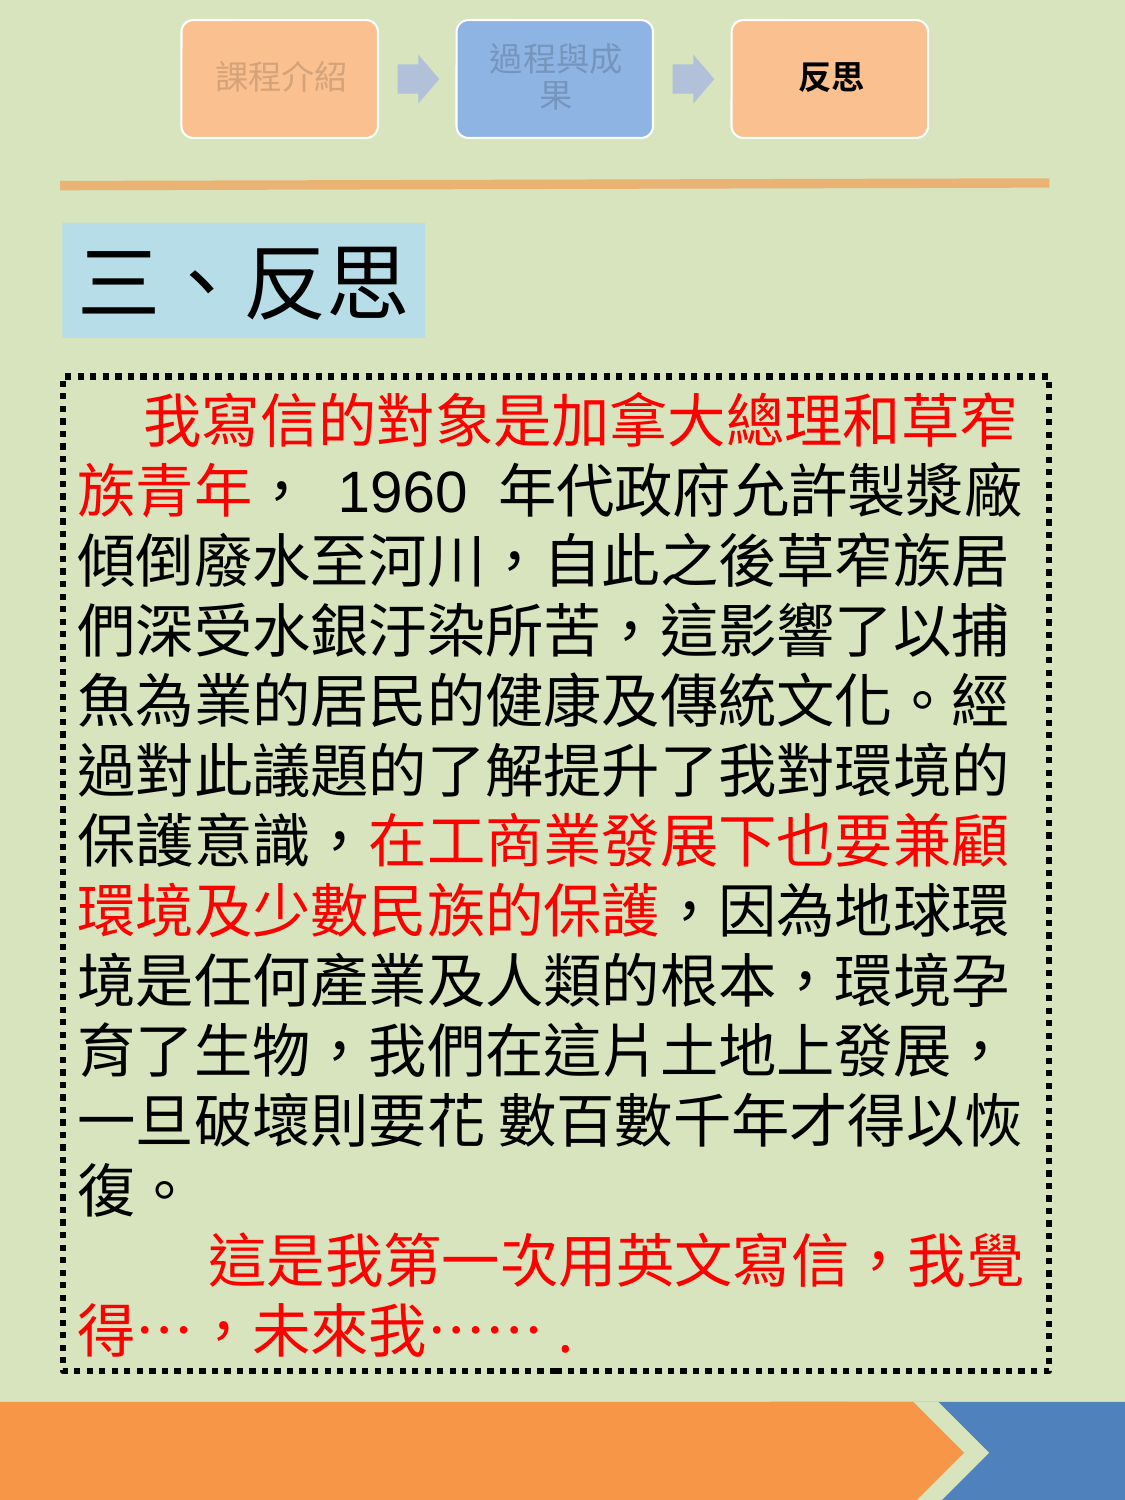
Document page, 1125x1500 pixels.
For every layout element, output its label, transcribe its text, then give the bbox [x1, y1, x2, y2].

text_box 課程介紹 [181, 20, 378, 138]
text_box 過程與成果 [456, 20, 654, 138]
text_box 三、反思 [62, 222, 426, 338]
text_box 我寫信的對象是加拿大總理和草窄族青年， 1960 年代政府允許製漿廠傾倒廢水至河川，自此之後草窄族居們深受水銀汙染所苦，這影響了以捕魚為業的居民的健康及傳統文化。經過對此議題的了解提升了我對環境的保護意識，在工商業發展下也要兼顧環境及少數民族的保護，因為地球環境是任何產業及人類的根本，環境孕育了生物，我們在這片土地上發展，一旦破壞則要花 數百數千年才得以恢復。 這是我第一次用英文寫信，我覺得…，未來我……. [63, 376, 1050, 1372]
text_box [672, 54, 715, 104]
text_box [397, 54, 440, 104]
text_box 反思 [731, 20, 929, 138]
